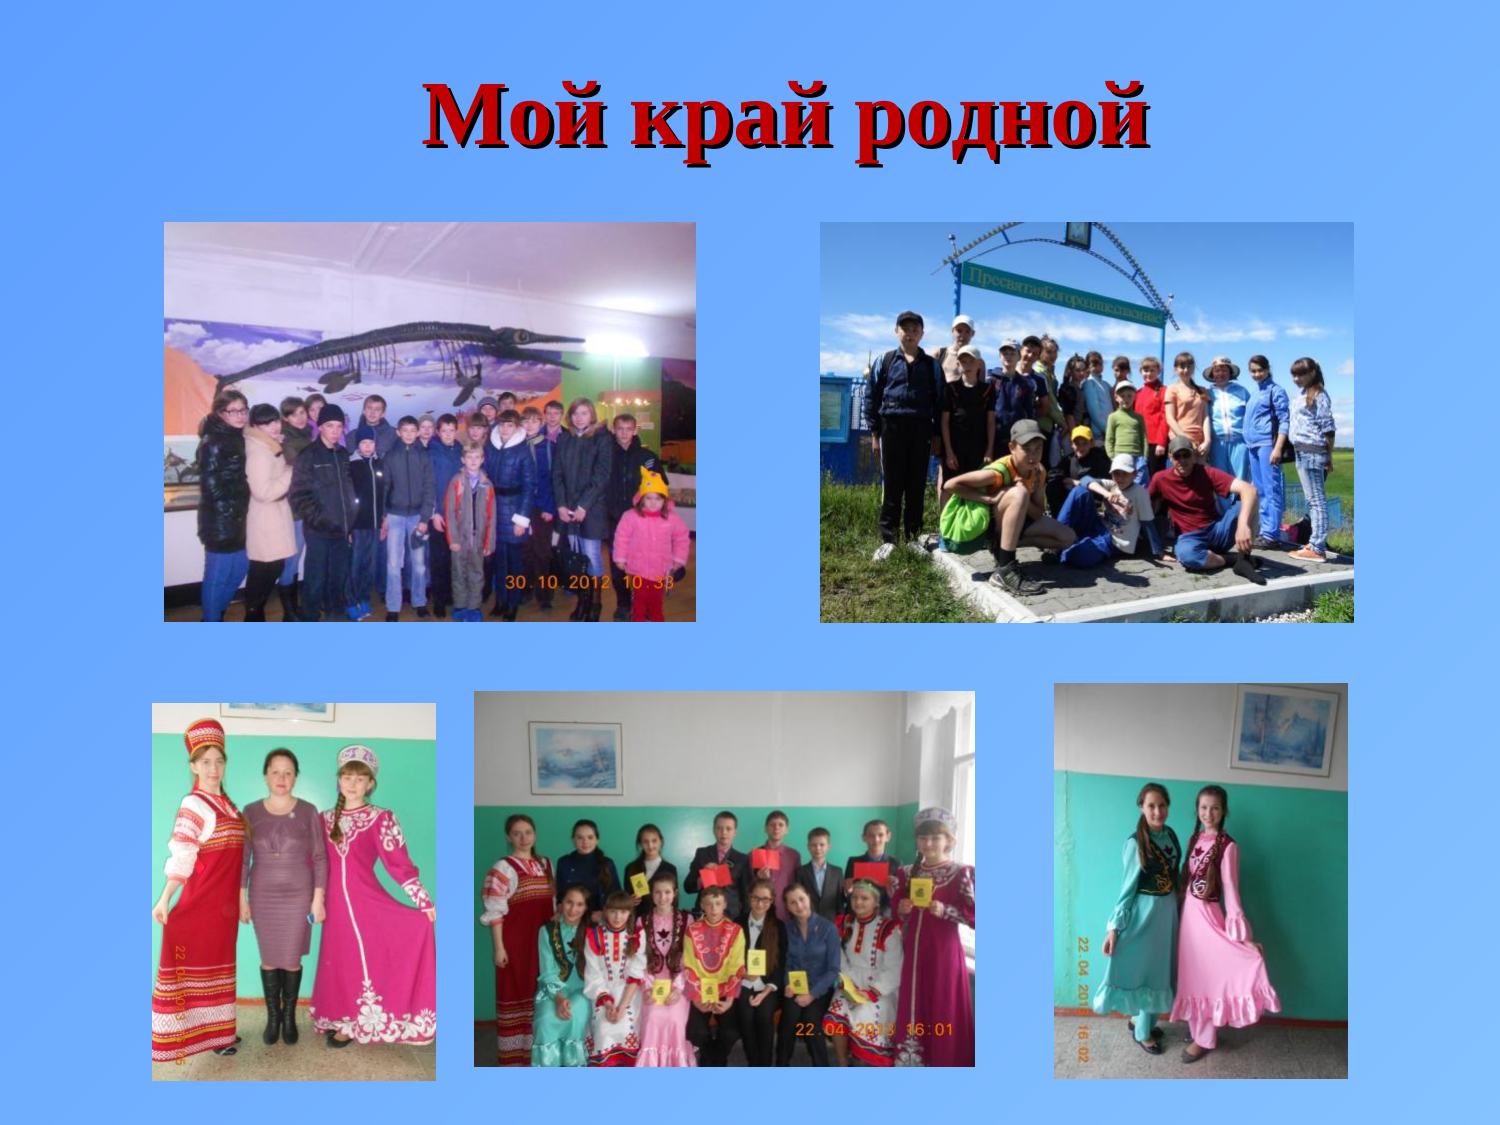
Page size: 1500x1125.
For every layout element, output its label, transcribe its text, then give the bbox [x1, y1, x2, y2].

picture [164, 222, 696, 622]
picture [152, 703, 436, 1081]
picture [820, 222, 1354, 623]
picture [474, 691, 975, 1067]
picture [1054, 683, 1348, 1079]
title Мой край родной [164, 35, 1383, 180]
